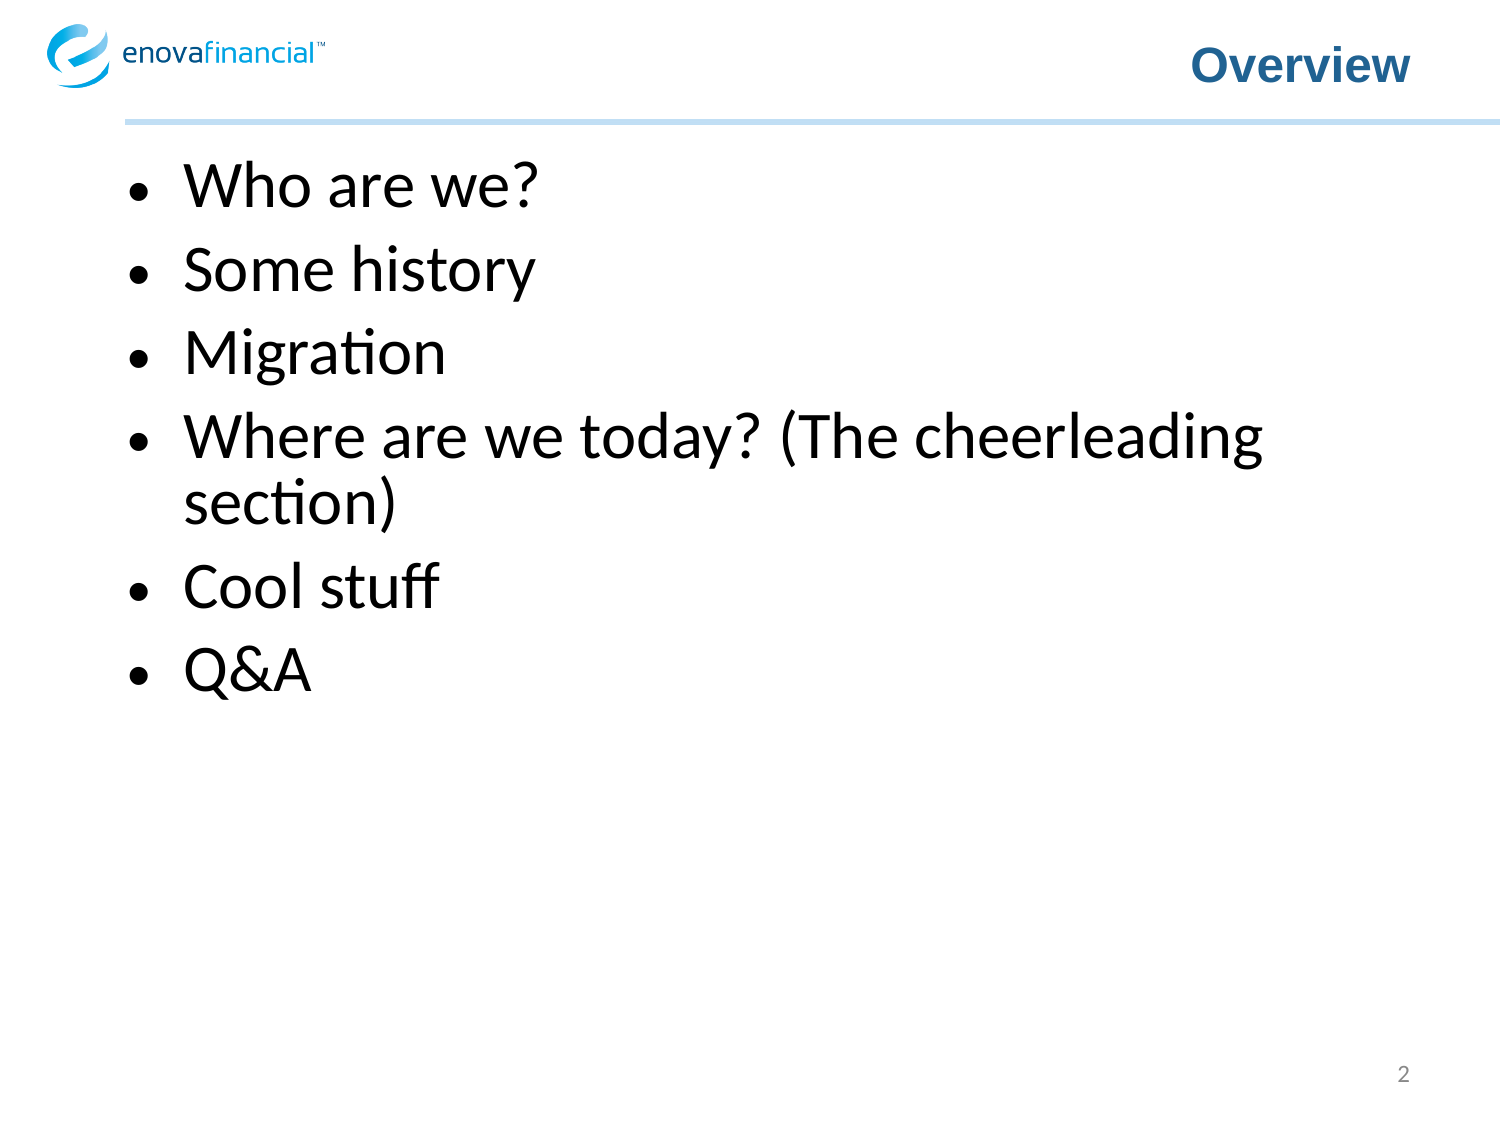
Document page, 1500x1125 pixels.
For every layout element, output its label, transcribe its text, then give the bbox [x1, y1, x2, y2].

text_box 28 [1074, 1042, 1426, 1103]
list Who are we? Some history Migration Where are we today? (The cheerleading section) Cool stuff Q&A [112, 149, 1425, 988]
list Overview [375, 24, 1426, 100]
picture [125, 119, 1500, 125]
picture [47, 24, 325, 88]
